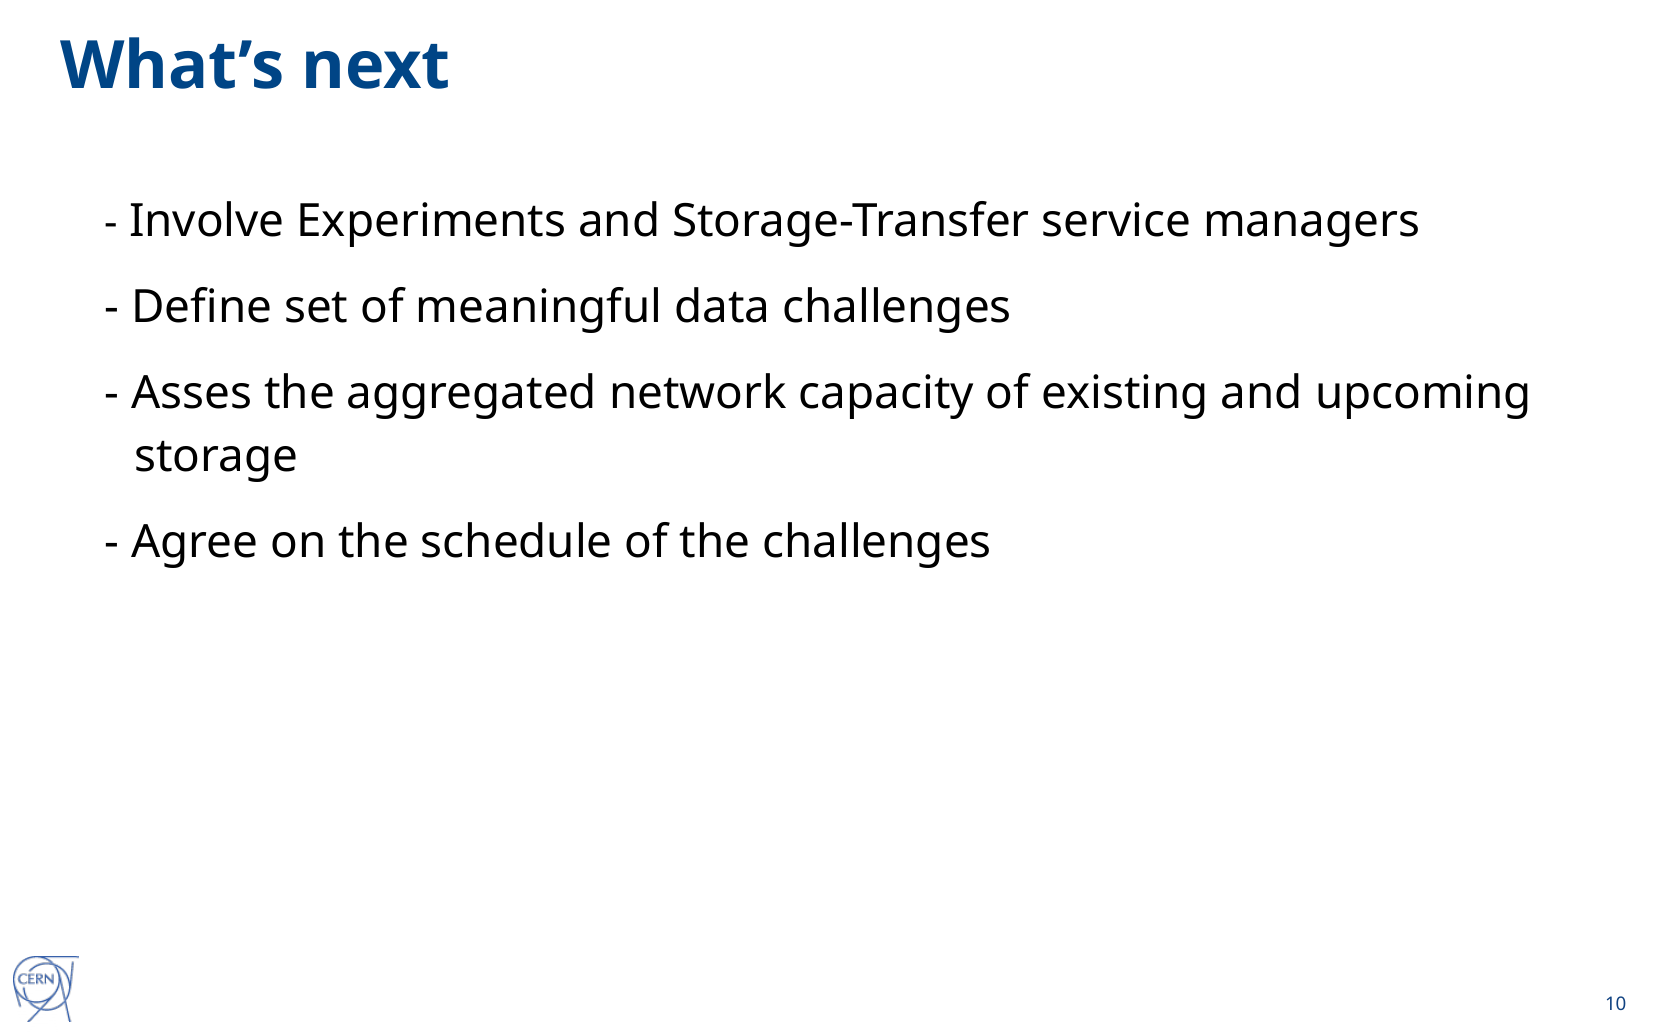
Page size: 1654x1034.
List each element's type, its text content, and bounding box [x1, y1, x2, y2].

picture [13, 956, 79, 1032]
text_box - Involve Experiments and Storage-Transfer service managers - Define set of meaningful data challenges - Asses the aggregated network capacity of existing and upcoming storage - Agree on the schedule of the challenges [90, 180, 1549, 1034]
title What’s next [60, 0, 1528, 138]
